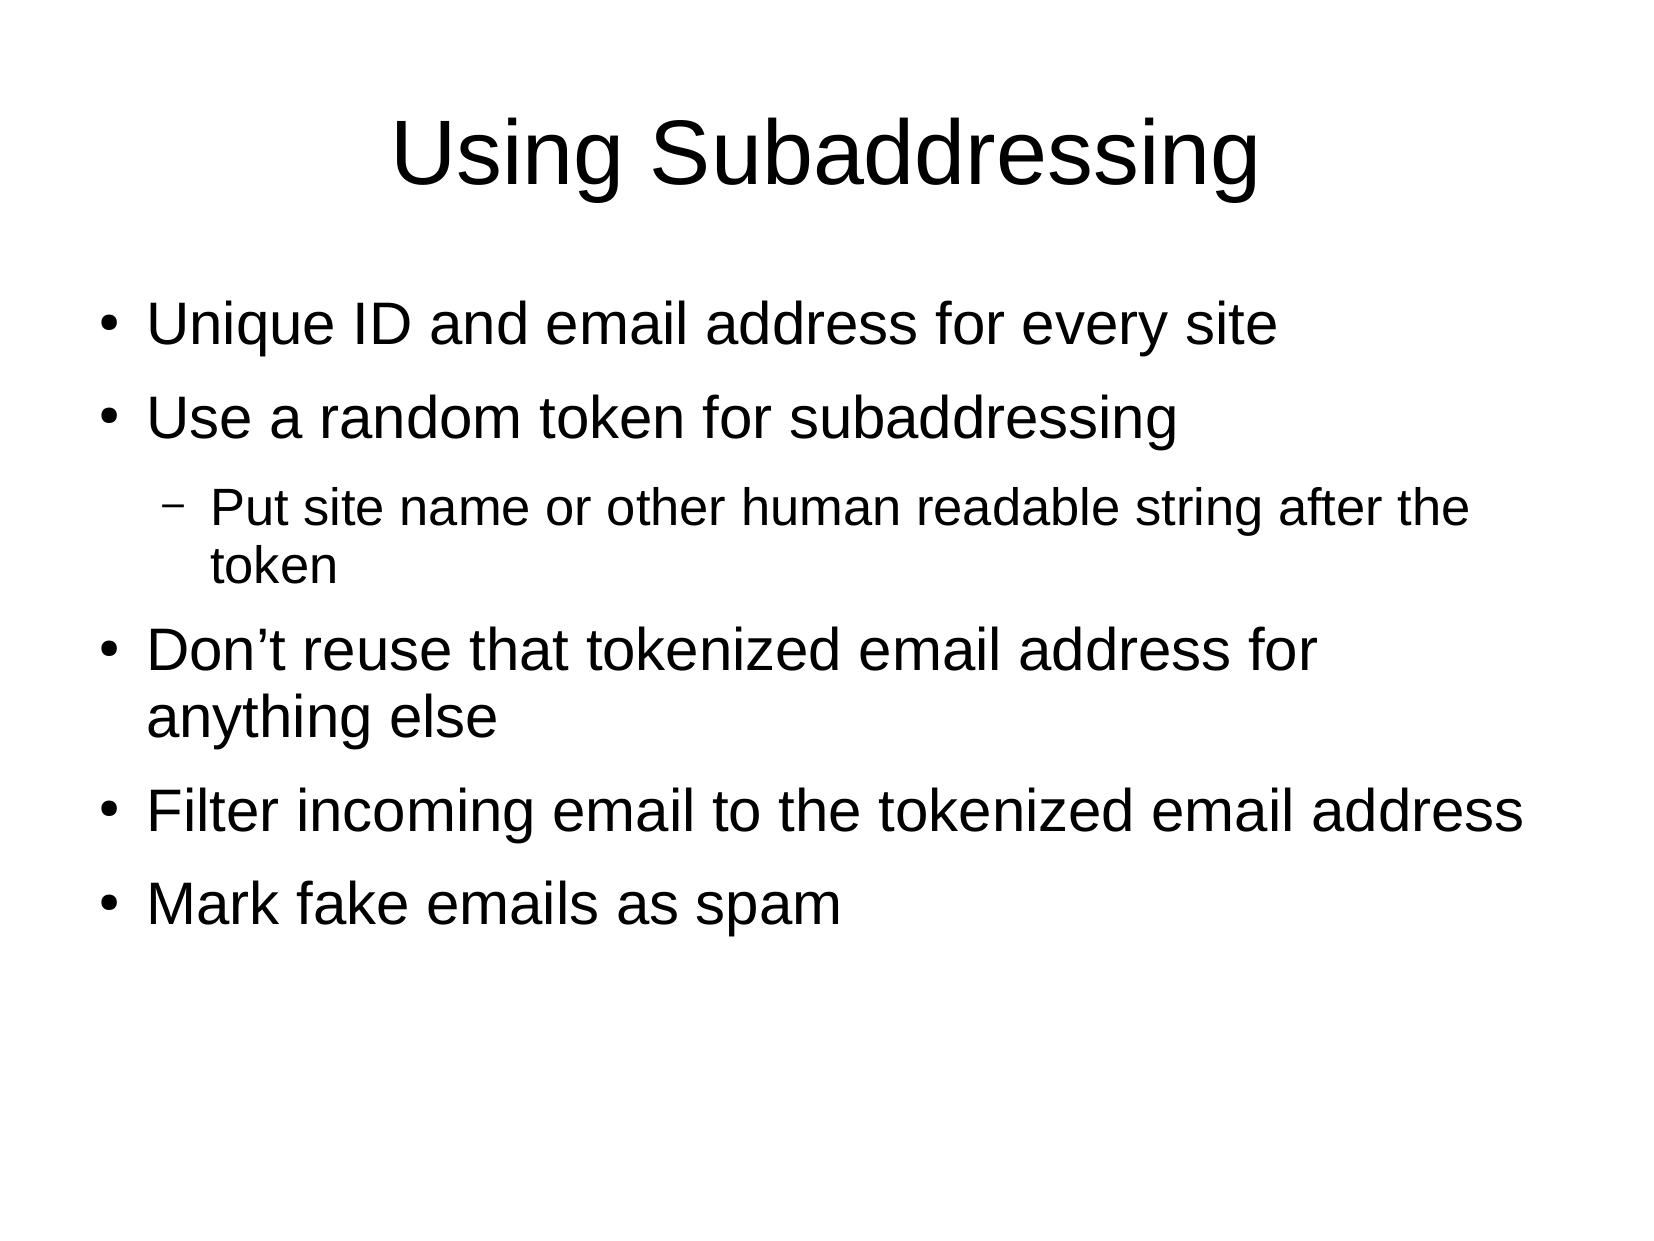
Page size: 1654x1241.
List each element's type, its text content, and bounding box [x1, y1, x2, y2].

list Unique ID and email address for every site Use a random token for subaddressing Put site name or other human readable string after the token Don’t reuse that tokenized email address for anything else Filter incoming email to the tokenized email address Mark fake emails as spam [82, 290, 1538, 1010]
title Using Subaddressing [82, 49, 1571, 257]
